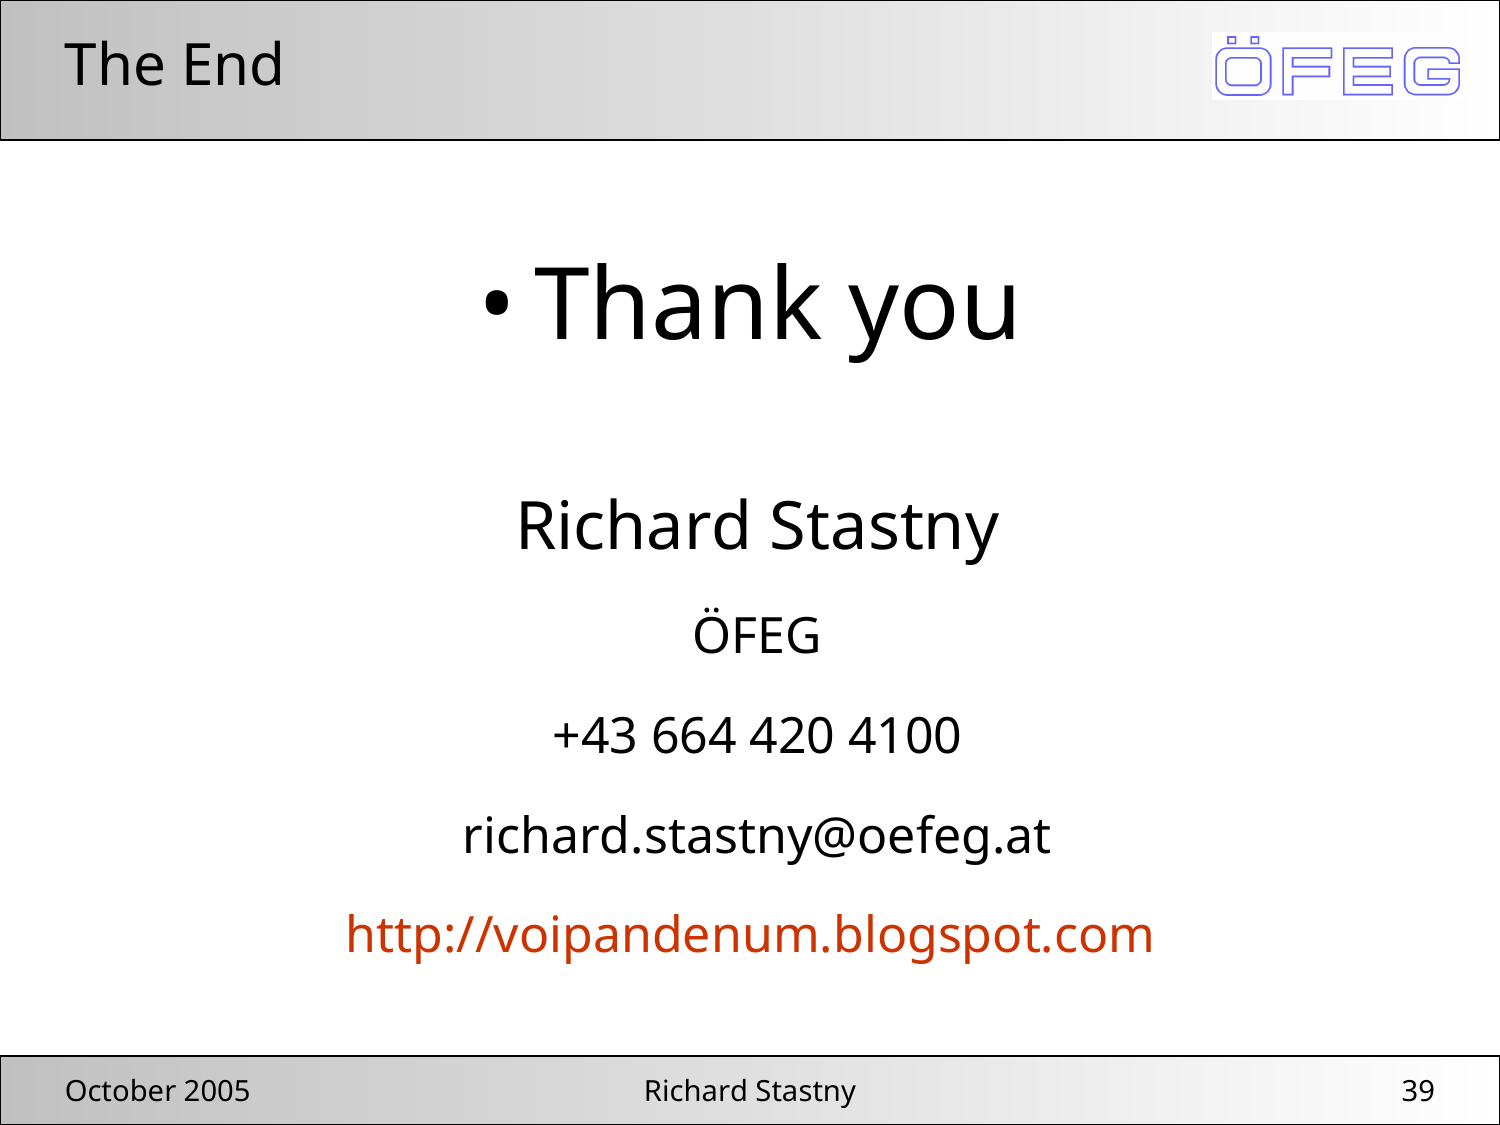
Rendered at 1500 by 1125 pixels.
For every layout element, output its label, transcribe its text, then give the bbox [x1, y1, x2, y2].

text_box Richard Stastny ÖFEG +43 664 420 4100 richard.stastny@oefeg.at http://voipandenum.blogspot.com [330, 470, 1184, 976]
title The End [50, 19, 1176, 106]
picture [1212, 32, 1463, 100]
list Thank you [112, 224, 1388, 361]
